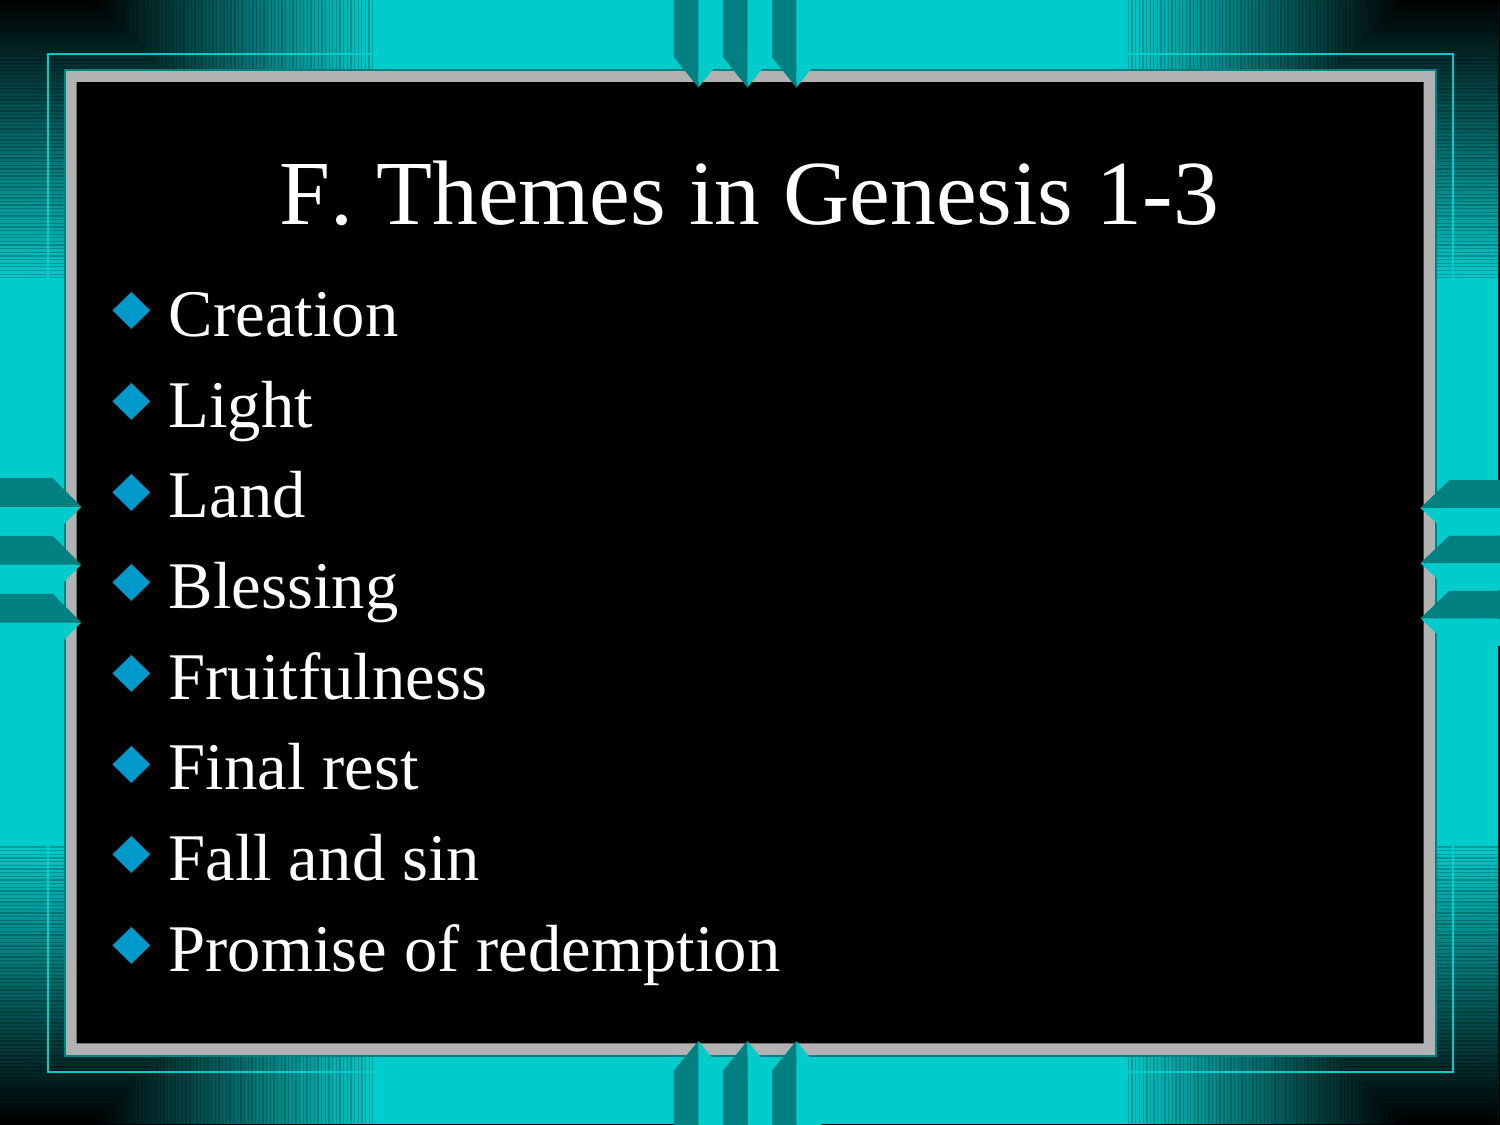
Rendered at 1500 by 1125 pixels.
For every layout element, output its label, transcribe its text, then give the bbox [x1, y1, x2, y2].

list Creation Light Land Blessing Fruitfulness Final rest Fall and sin Promise of redemption [112, 277, 1388, 986]
title F. Themes in Genesis 1-3 [112, 99, 1388, 277]
